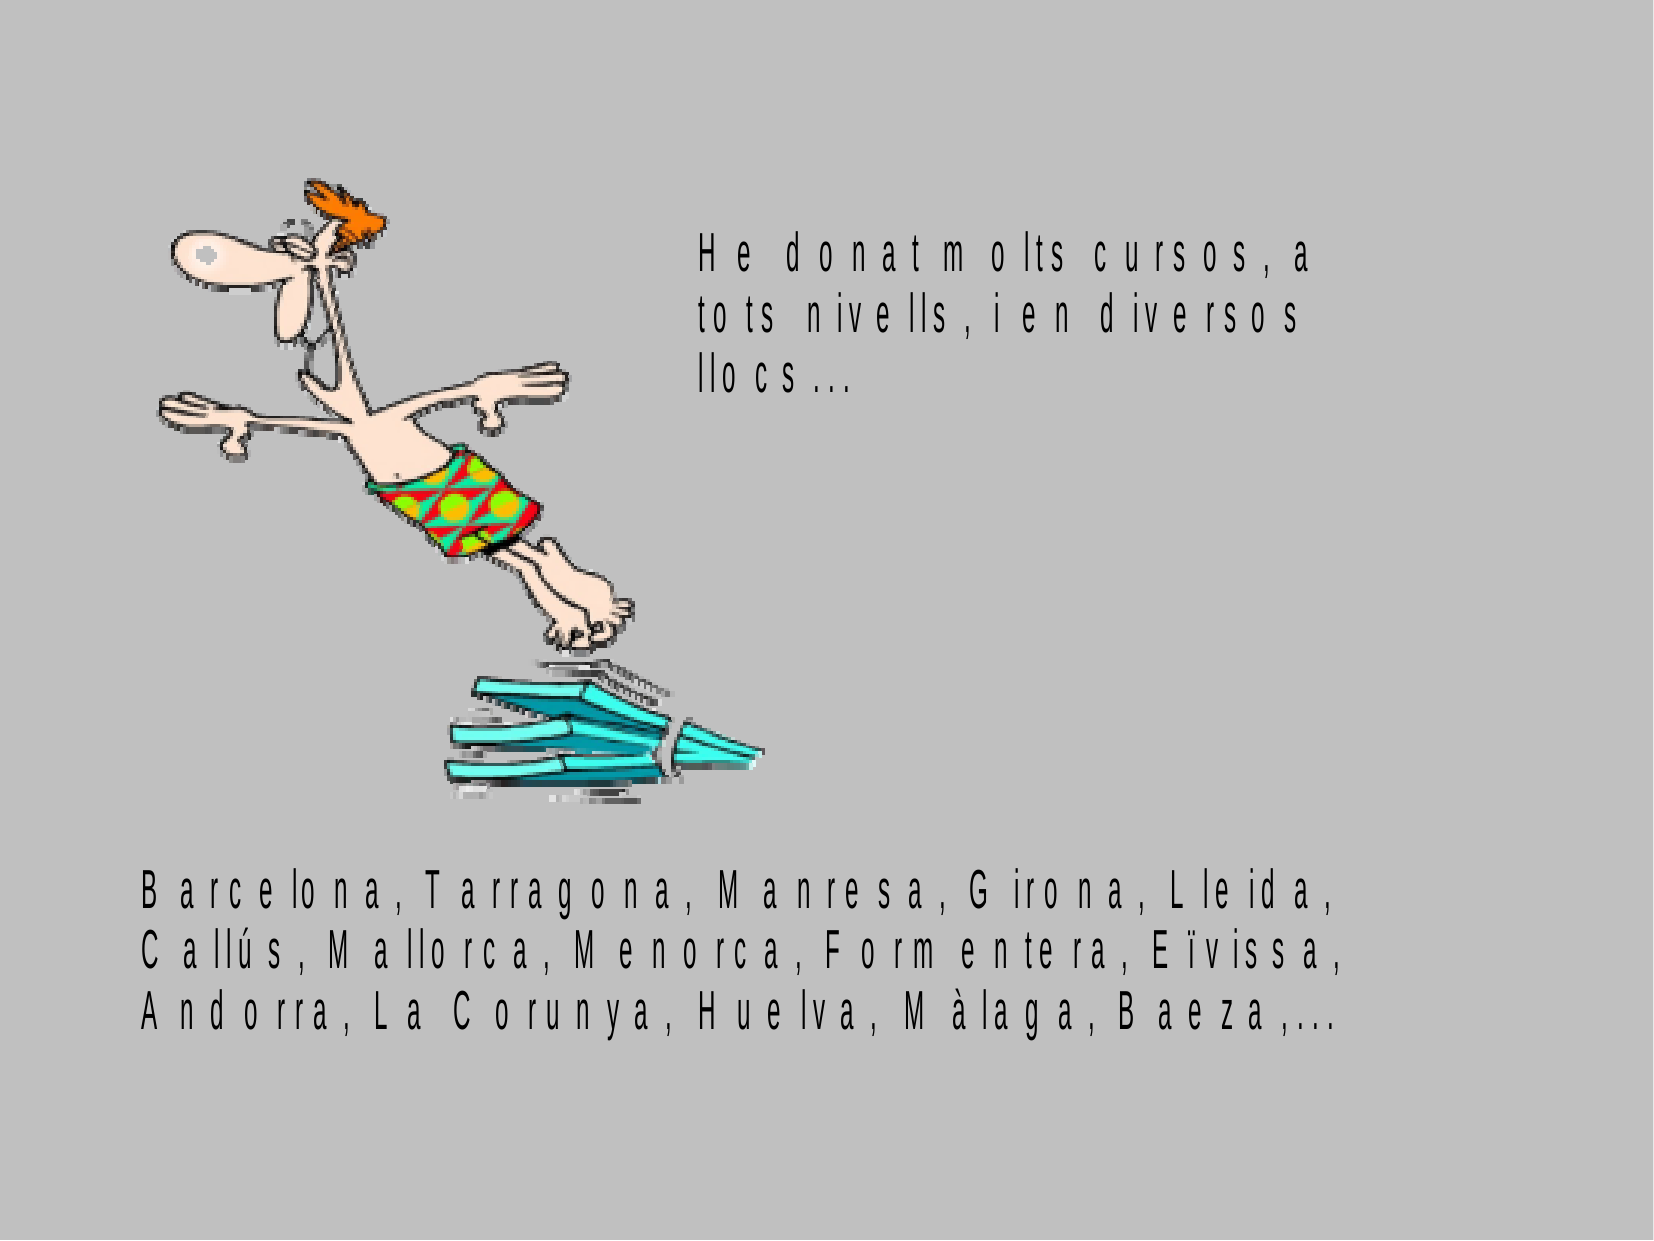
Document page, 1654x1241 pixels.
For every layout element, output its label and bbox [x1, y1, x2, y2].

picture [29, 65, 1625, 1211]
